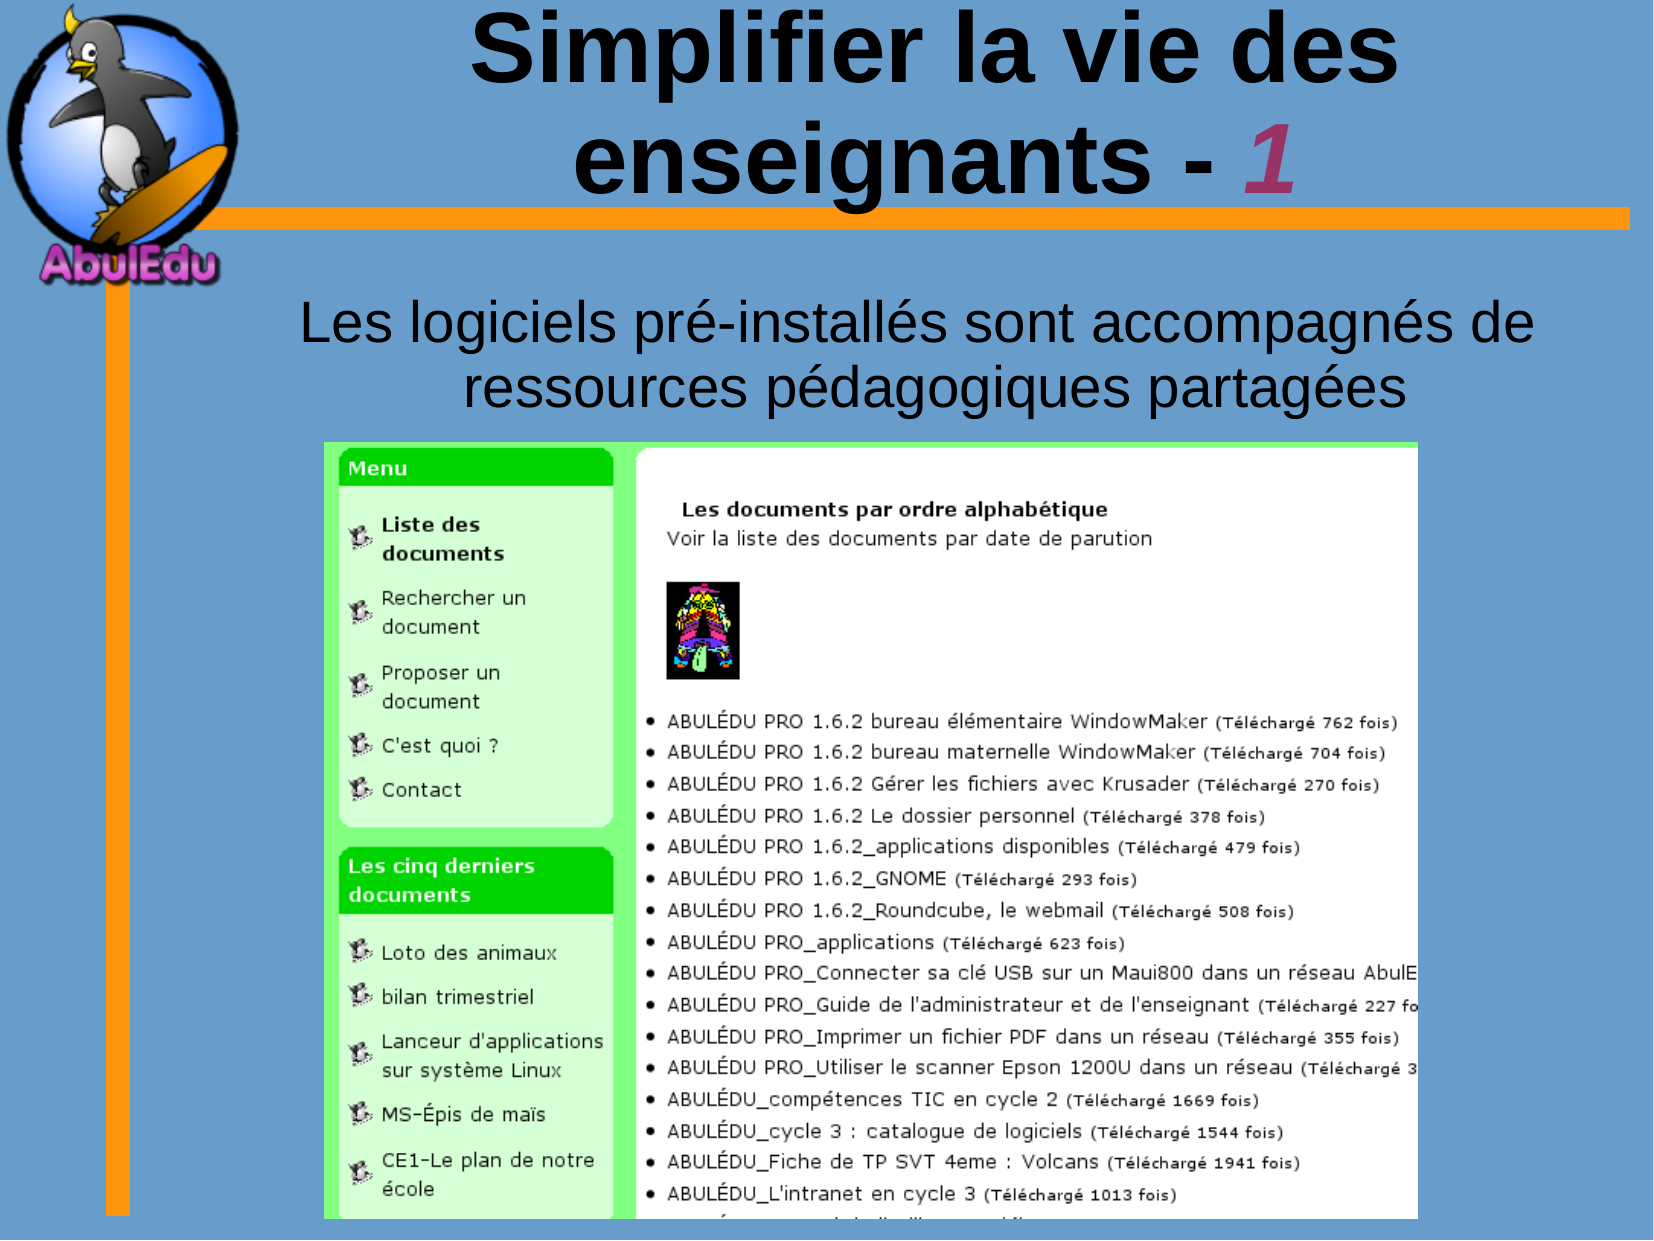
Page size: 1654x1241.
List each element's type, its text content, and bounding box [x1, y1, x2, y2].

title Simplifier la vie des enseignants - 1 [248, 0, 1636, 216]
subtitle Les logiciels pré-installés sont accompagnés de ressources pédagogiques partagées [177, 265, 1625, 443]
picture [324, 442, 1418, 1219]
picture [0, 0, 248, 292]
